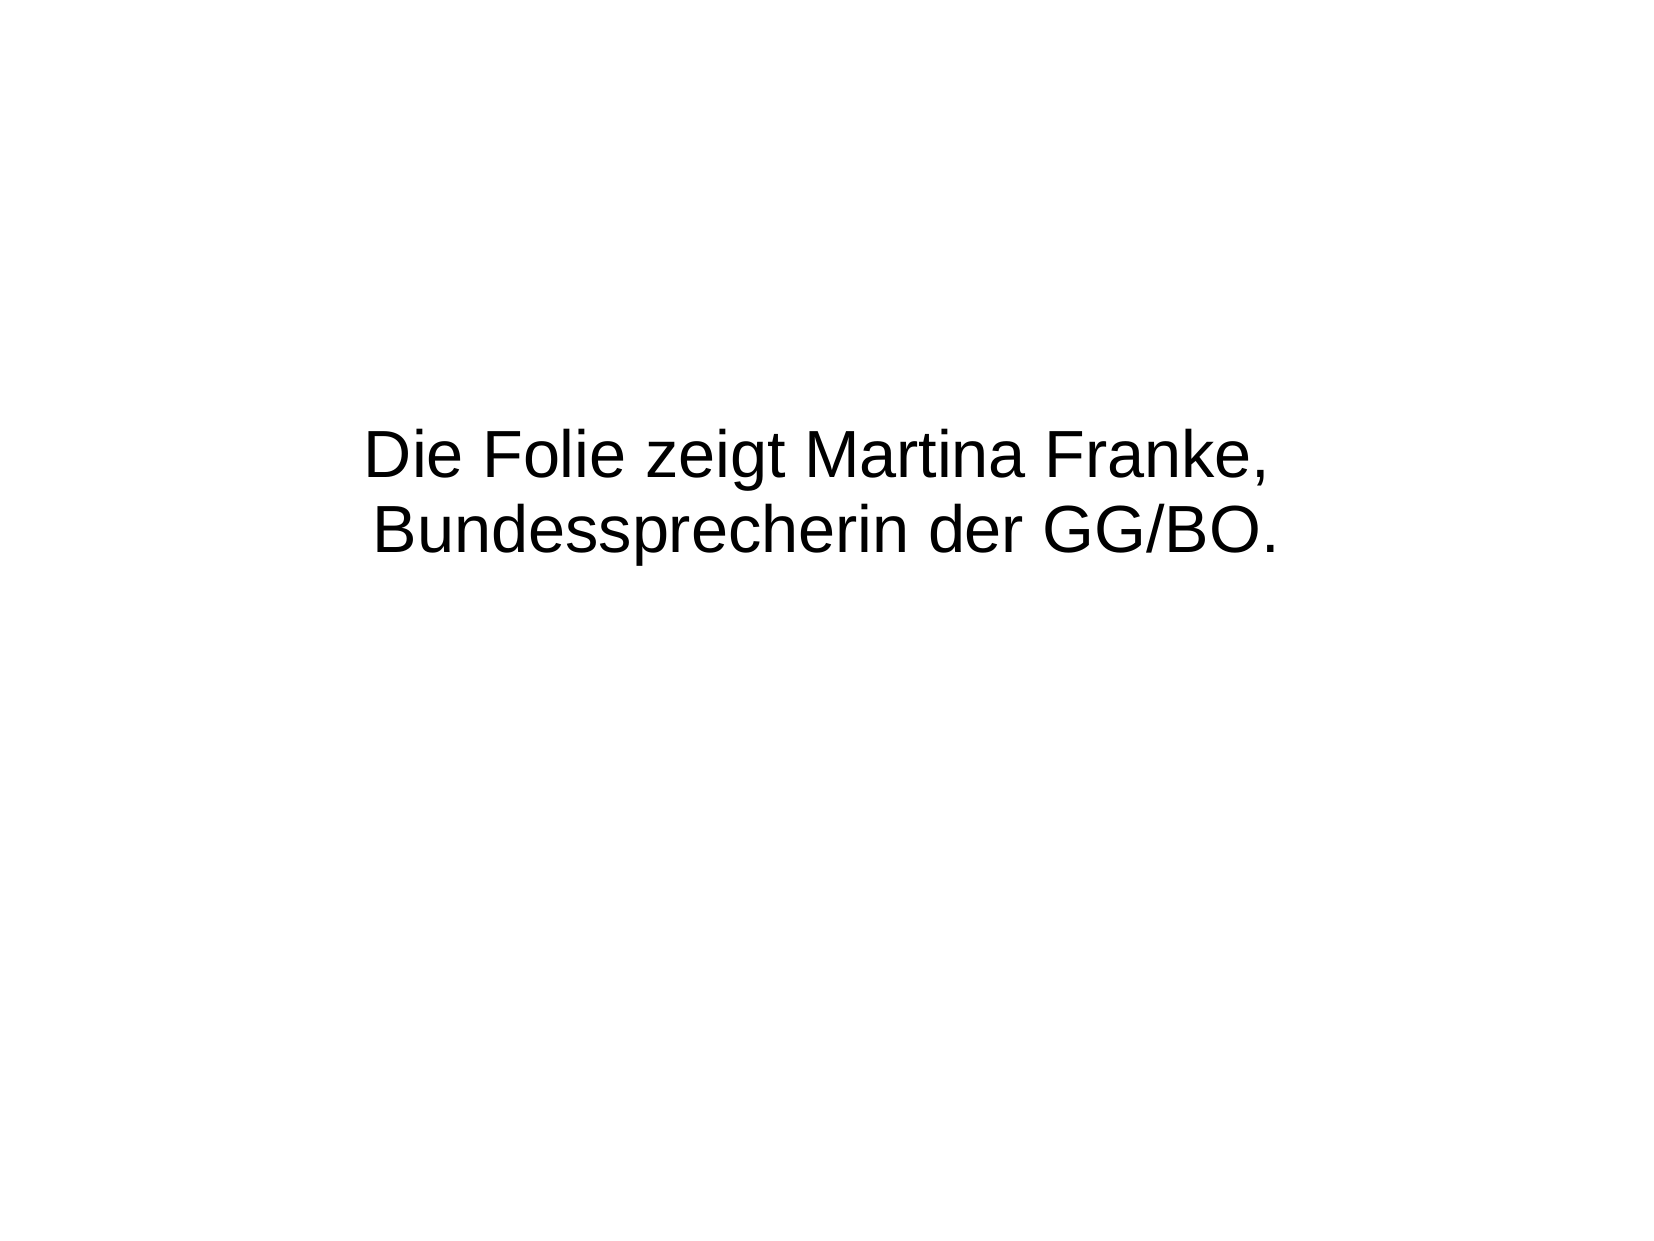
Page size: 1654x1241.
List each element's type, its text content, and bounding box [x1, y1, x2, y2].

subtitle Die Folie zeigt Martina Franke, Bundessprecherin der GG/BO. [82, 49, 1571, 1010]
